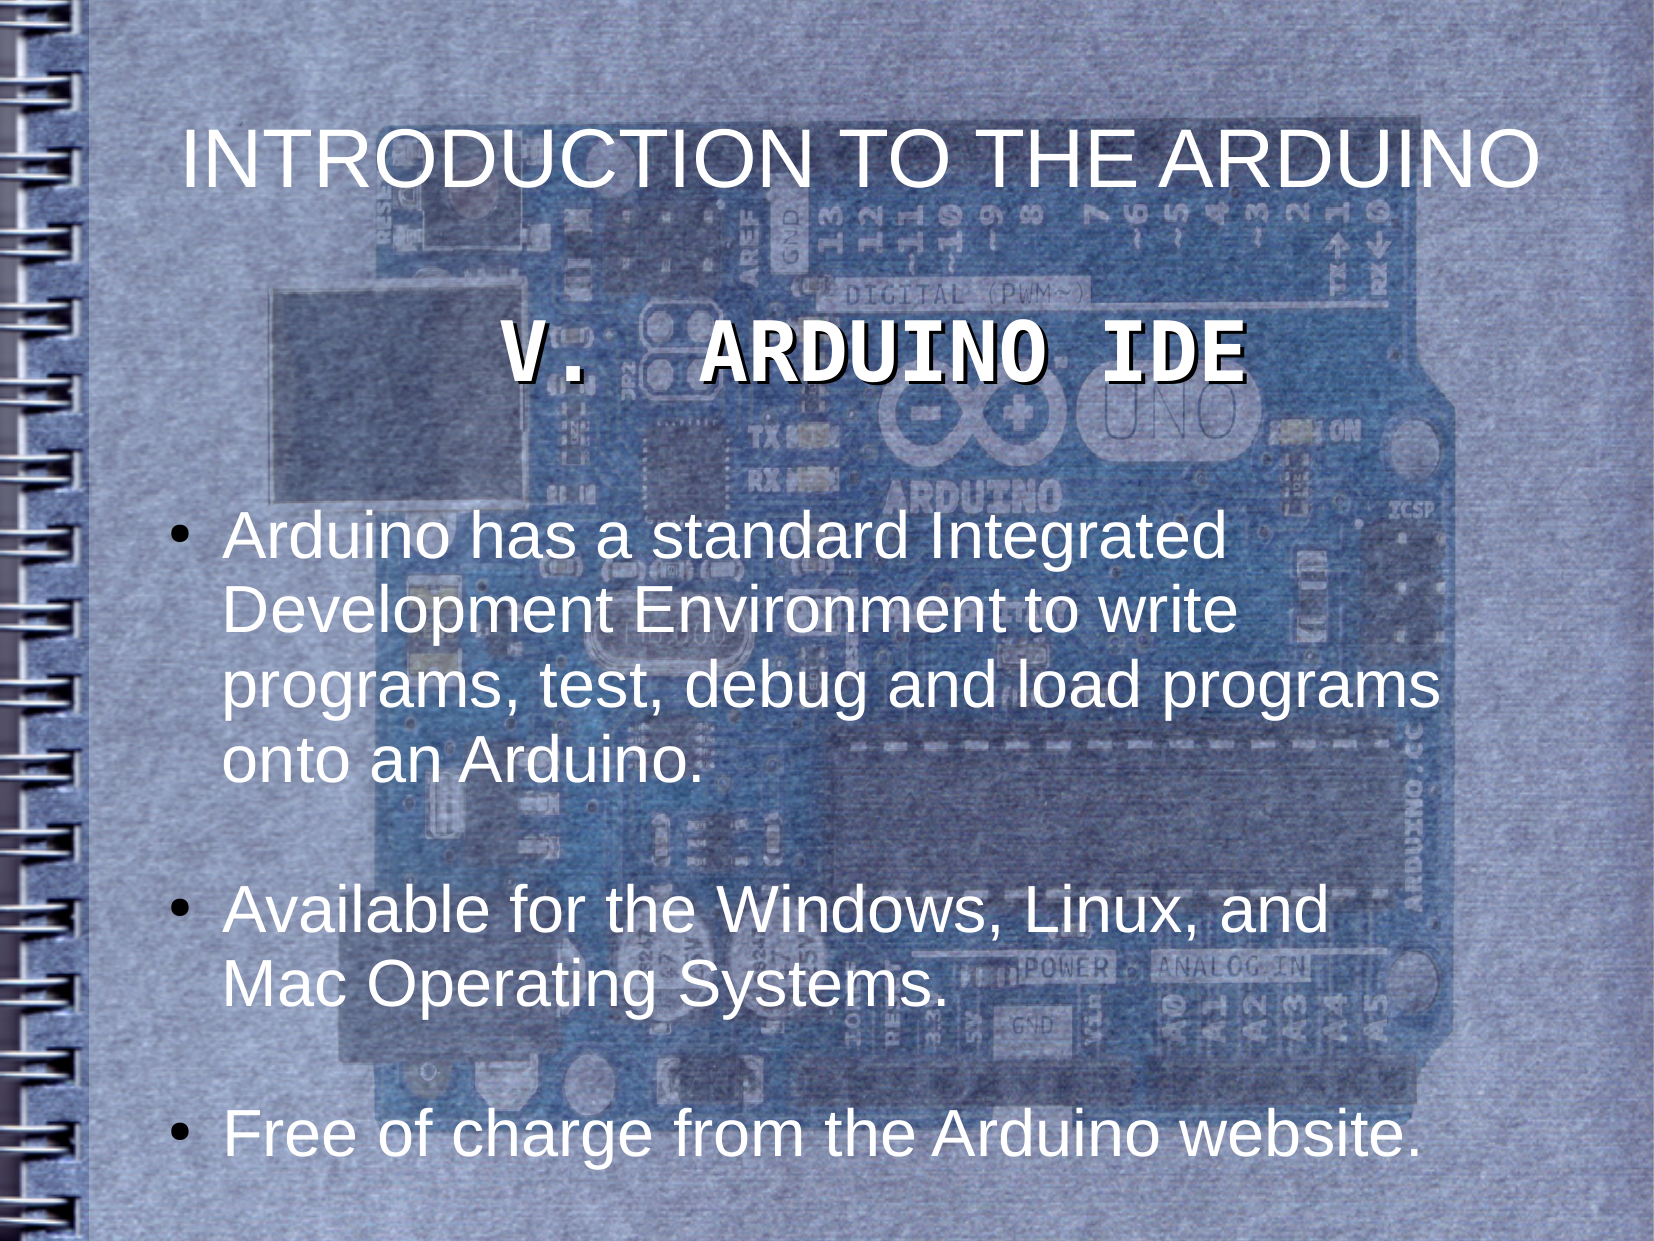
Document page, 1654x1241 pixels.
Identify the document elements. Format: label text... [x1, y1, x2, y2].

text_box V. ARDUINO IDE Arduino has a standard Integrated Development Environment to write programs, test, debug and load programs onto an Arduino. Available for the Windows, Linux, and Mac Operating Systems. Free of charge from the Arduino website. [153, 296, 1594, 1186]
text_box INTRODUCTION TO THE ARDUINO [165, 75, 1561, 286]
picture [0, 0, 1654, 1241]
